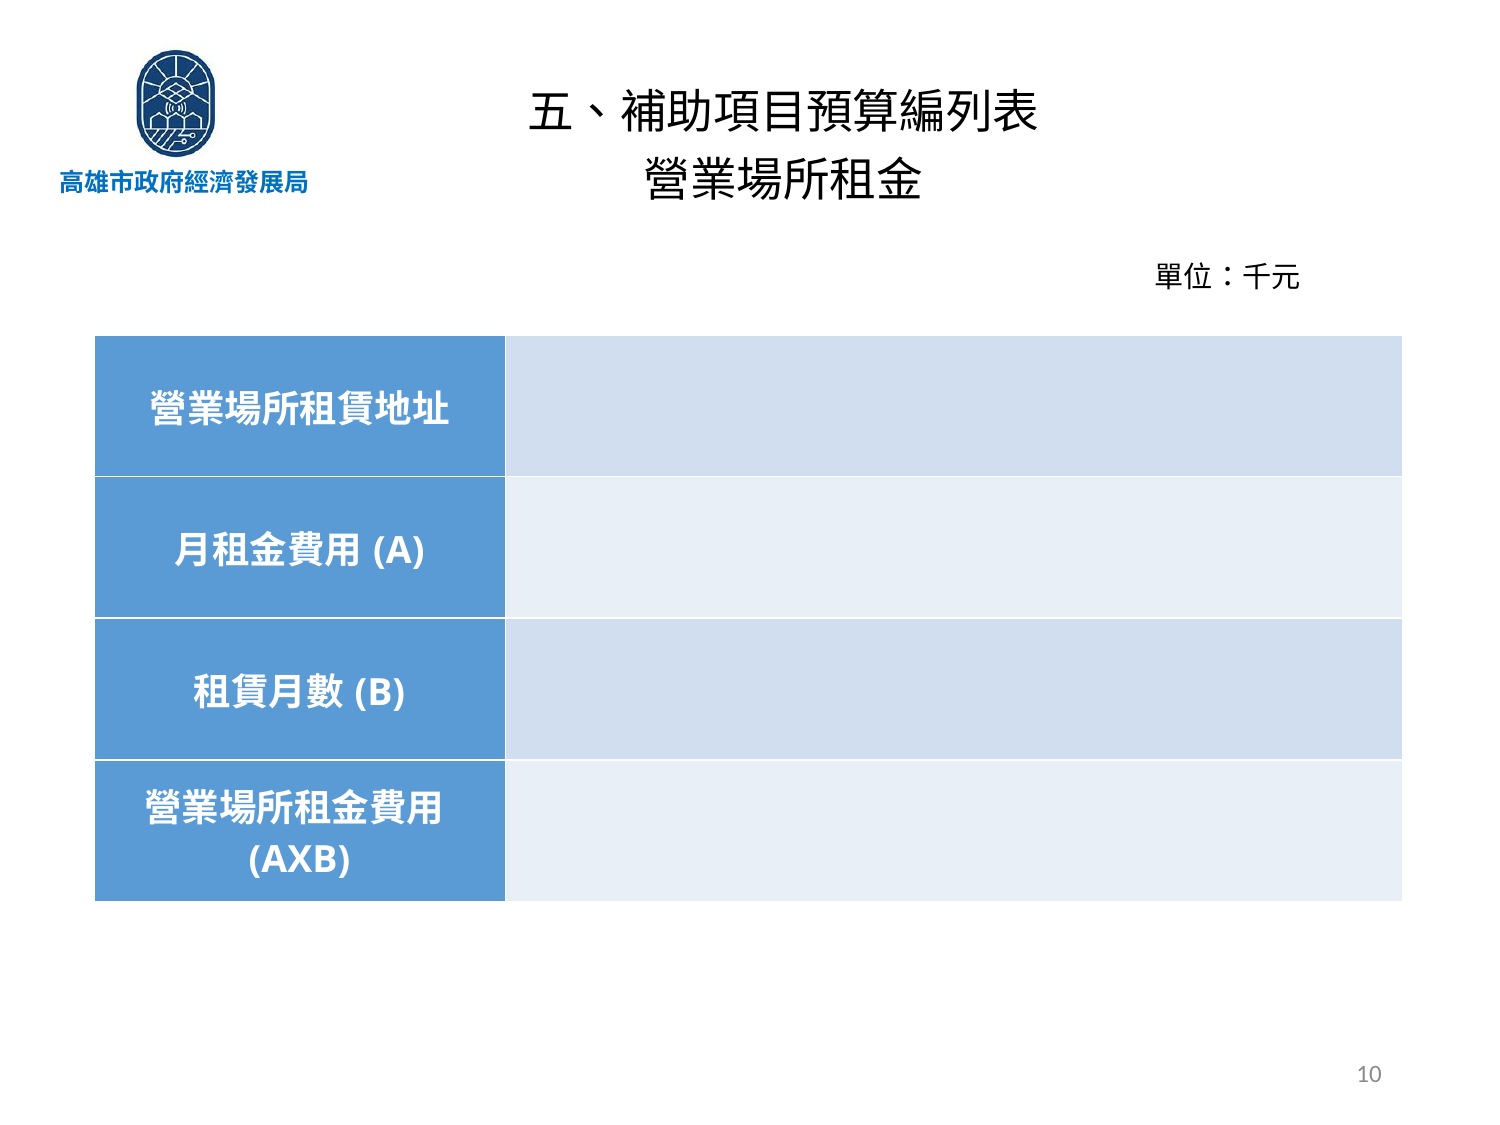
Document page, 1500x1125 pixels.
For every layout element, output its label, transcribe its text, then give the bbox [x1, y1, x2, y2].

table_cell [506, 619, 1402, 759]
table_header 營業場所租賃地址 [95, 336, 505, 476]
text_box 五、補助項目預算編列表 營業場所租金 [108, 66, 1459, 219]
slide_number <編號> [1059, 1042, 1397, 1103]
table_cell [506, 761, 1402, 901]
text_box 單位：千元 [1139, 251, 1500, 301]
table_cell [506, 477, 1402, 617]
table_cell 租賃月數(B) [95, 619, 505, 759]
table_cell 月租金費用(A) [95, 477, 505, 617]
table_header [506, 336, 1402, 476]
picture [103, 30, 248, 174]
table_cell 營業場所租金費用(AXB) [95, 761, 505, 901]
